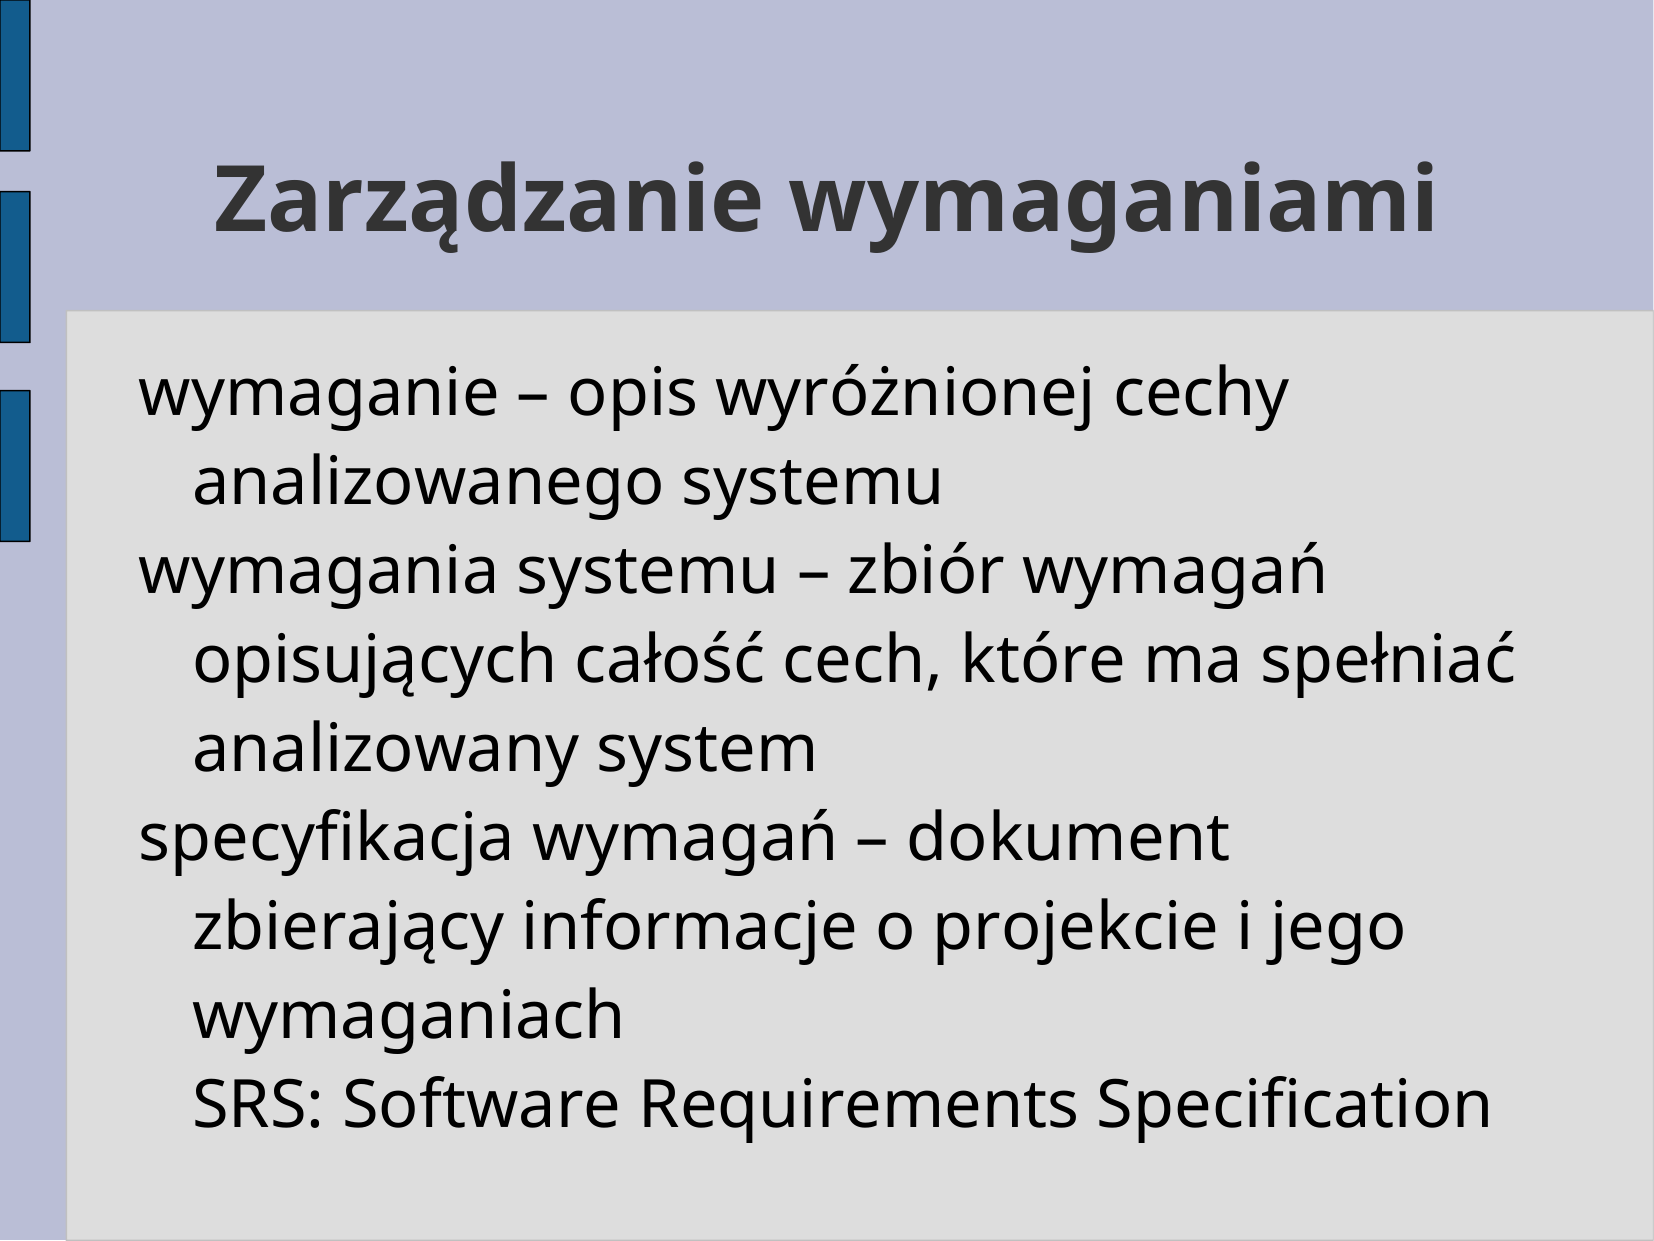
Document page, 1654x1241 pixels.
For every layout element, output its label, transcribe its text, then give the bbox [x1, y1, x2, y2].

title Zarządzanie wymaganiami [121, 91, 1534, 299]
list wymaganie – opis wyróżnionej cechy analizowanego systemu wymagania systemu – zbiór wymagań opisujących całość cech, które ma spełniać analizowany system specyfikacja wymagań – dokument zbierający informacje o projekcie i jego wymaganiach SRS: Software Requirements Specification [121, 344, 1534, 1126]
